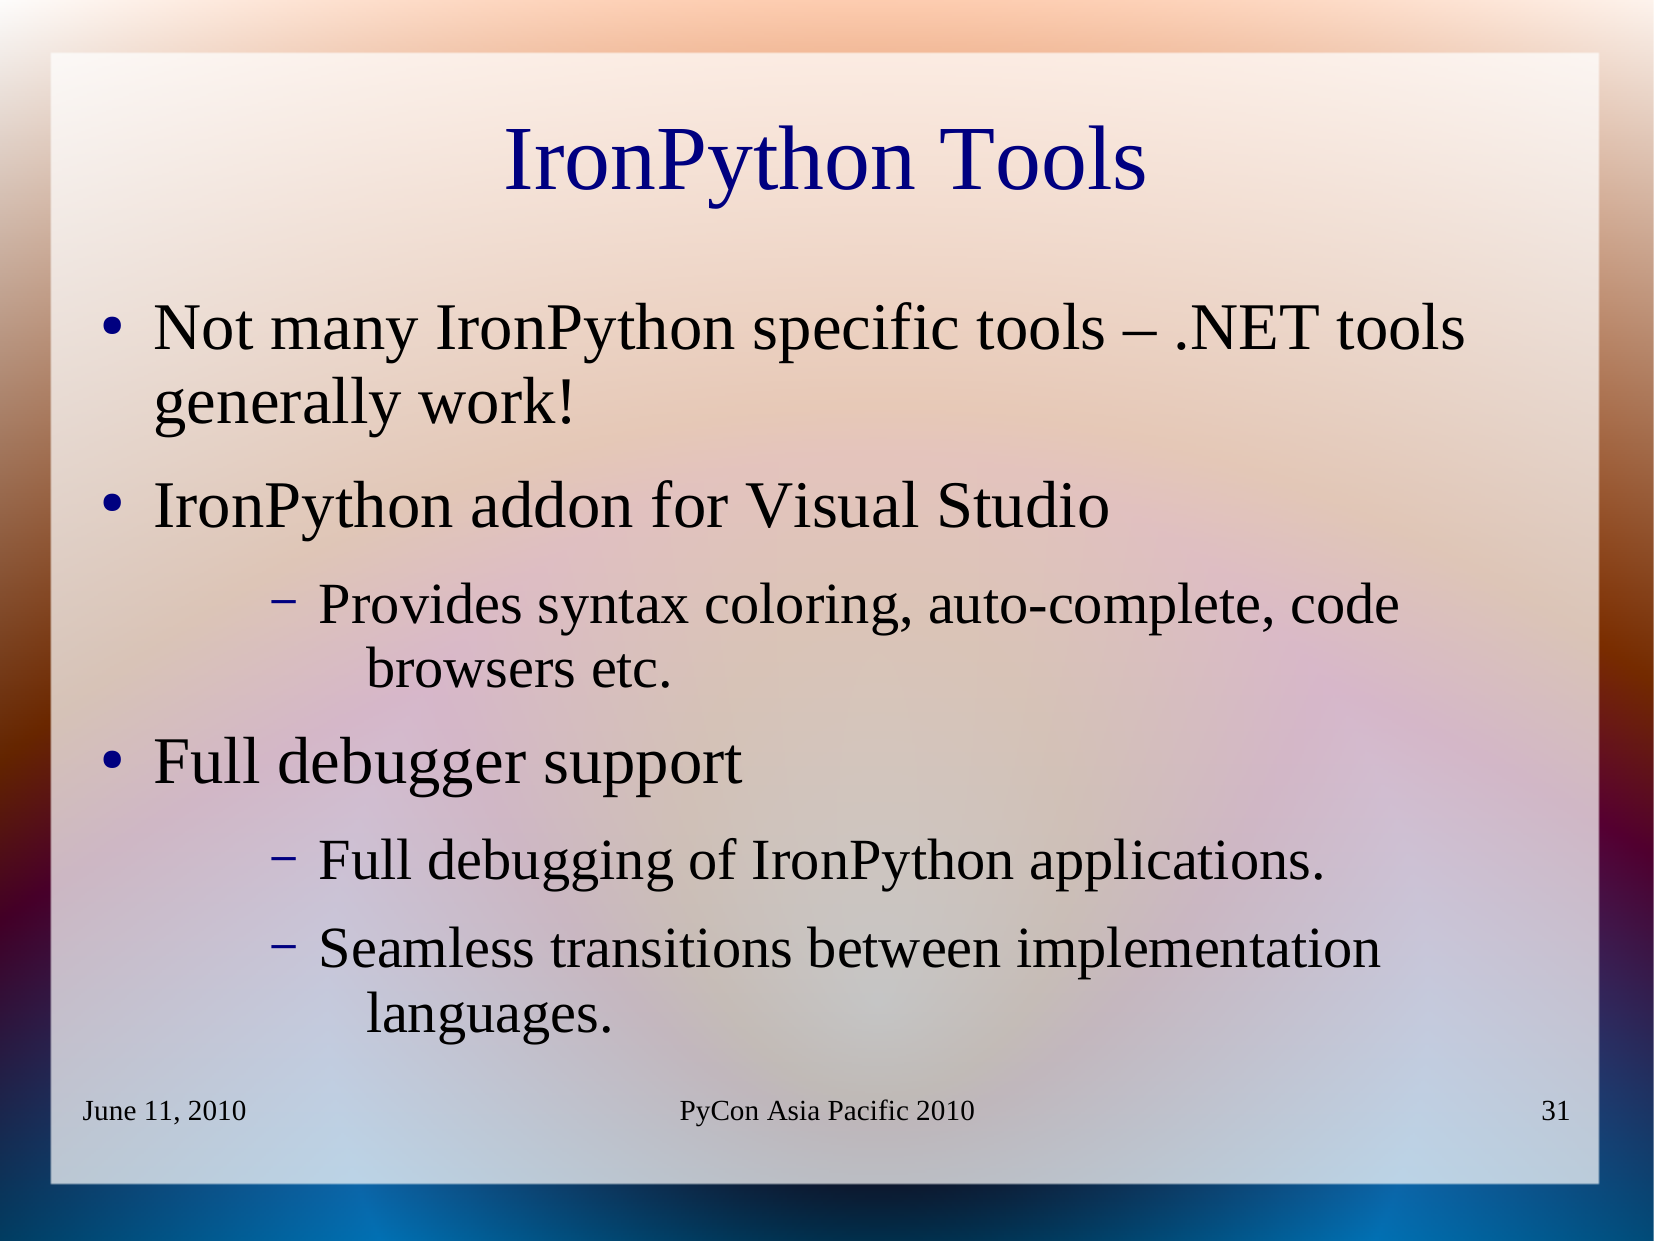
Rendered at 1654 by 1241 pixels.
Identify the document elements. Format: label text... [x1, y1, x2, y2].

picture [0, 0, 1654, 1241]
title IronPython Tools [82, 62, 1571, 256]
list Not many IronPython specific tools – .NET tools generally work! IronPython addon for Visual Studio Provides syntax coloring, auto-complete, code browsers etc. Full debugger support Full debugging of IronPython applications. Seamless transitions between implementation languages. [82, 290, 1571, 1050]
